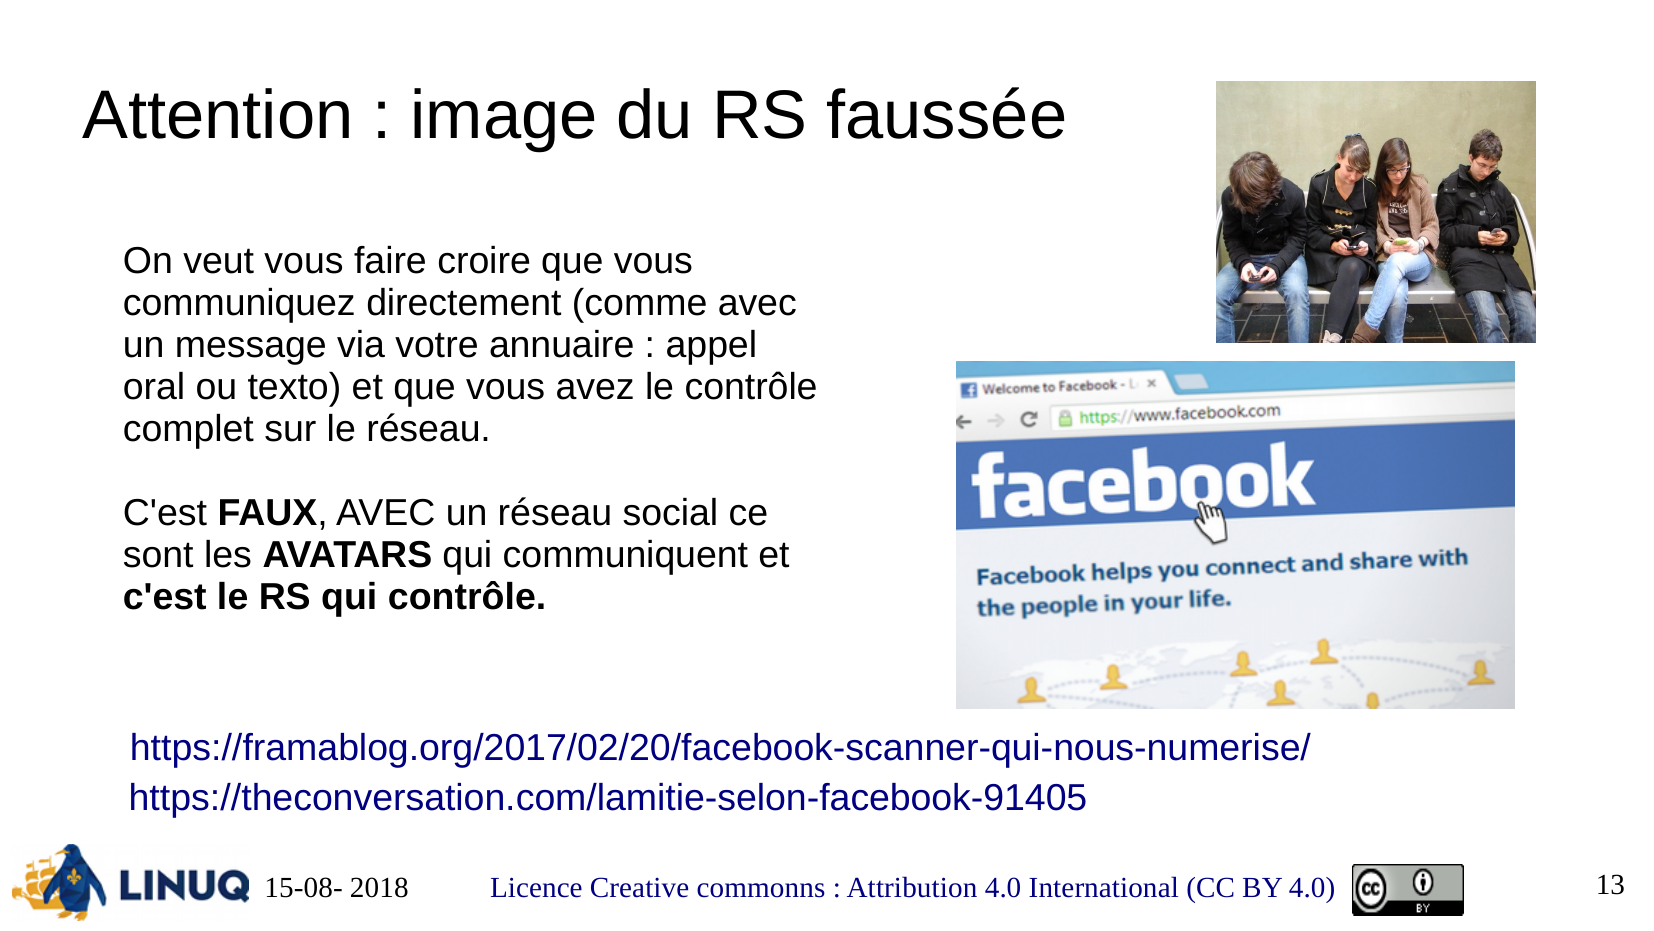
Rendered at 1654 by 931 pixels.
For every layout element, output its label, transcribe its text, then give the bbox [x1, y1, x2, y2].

picture [1216, 81, 1536, 343]
picture [11, 844, 249, 921]
text_box https://theconversation.com/lamitie-selon-facebook-91405 [113, 768, 1288, 839]
picture [1352, 864, 1464, 916]
title Attention : image du RS faussée [82, 37, 1571, 193]
picture [956, 361, 1515, 709]
text_box https://framablog.org/2017/02/20/facebook-scanner-qui-nous-numerise/ [115, 719, 1327, 776]
text_box On veut vous faire croire que vous communiquez directement (comme avec un message via votre annuaire : appel oral ou texto) et que vous avez le contrôle complet sur le réseau. C'est FAUX, AVEC un réseau social ce sont les AVATARS qui communiquent et c'est le RS qui contrôle. [108, 231, 839, 709]
